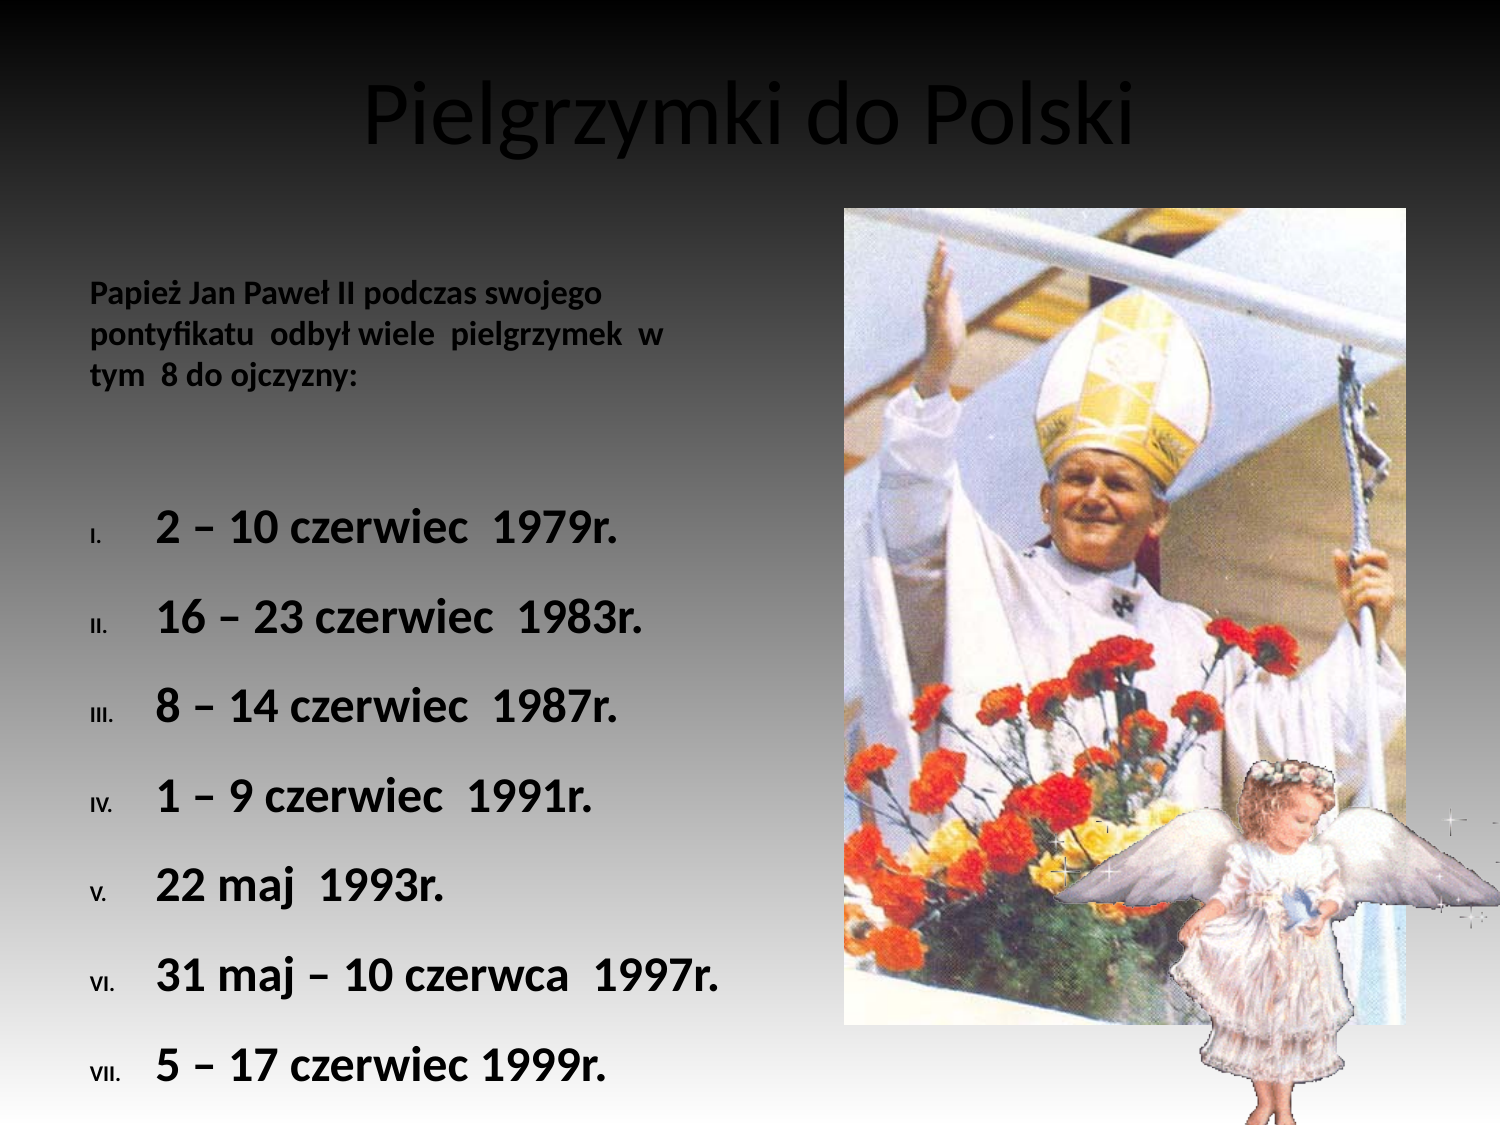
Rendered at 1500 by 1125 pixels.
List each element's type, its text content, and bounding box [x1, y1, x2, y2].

picture [844, 208, 1500, 1125]
list Papież Jan Paweł II podczas swojego pontyfikatu odbył wiele pielgrzymek w tym 8 do ojczyzny: 2 – 10 czerwiec 1979r. 16 – 23 czerwiec 1983r. 8 – 14 czerwiec 1987r. 1 – 9 czerwiec 1991r. 22 maj 1993r. 31 maj – 10 czerwca 1997r. 5 – 17 czerwiec 1999r. 16 – 19 sierpień 2002r. [75, 262, 738, 1005]
title Pielgrzymki do Polski [75, 45, 1425, 233]
